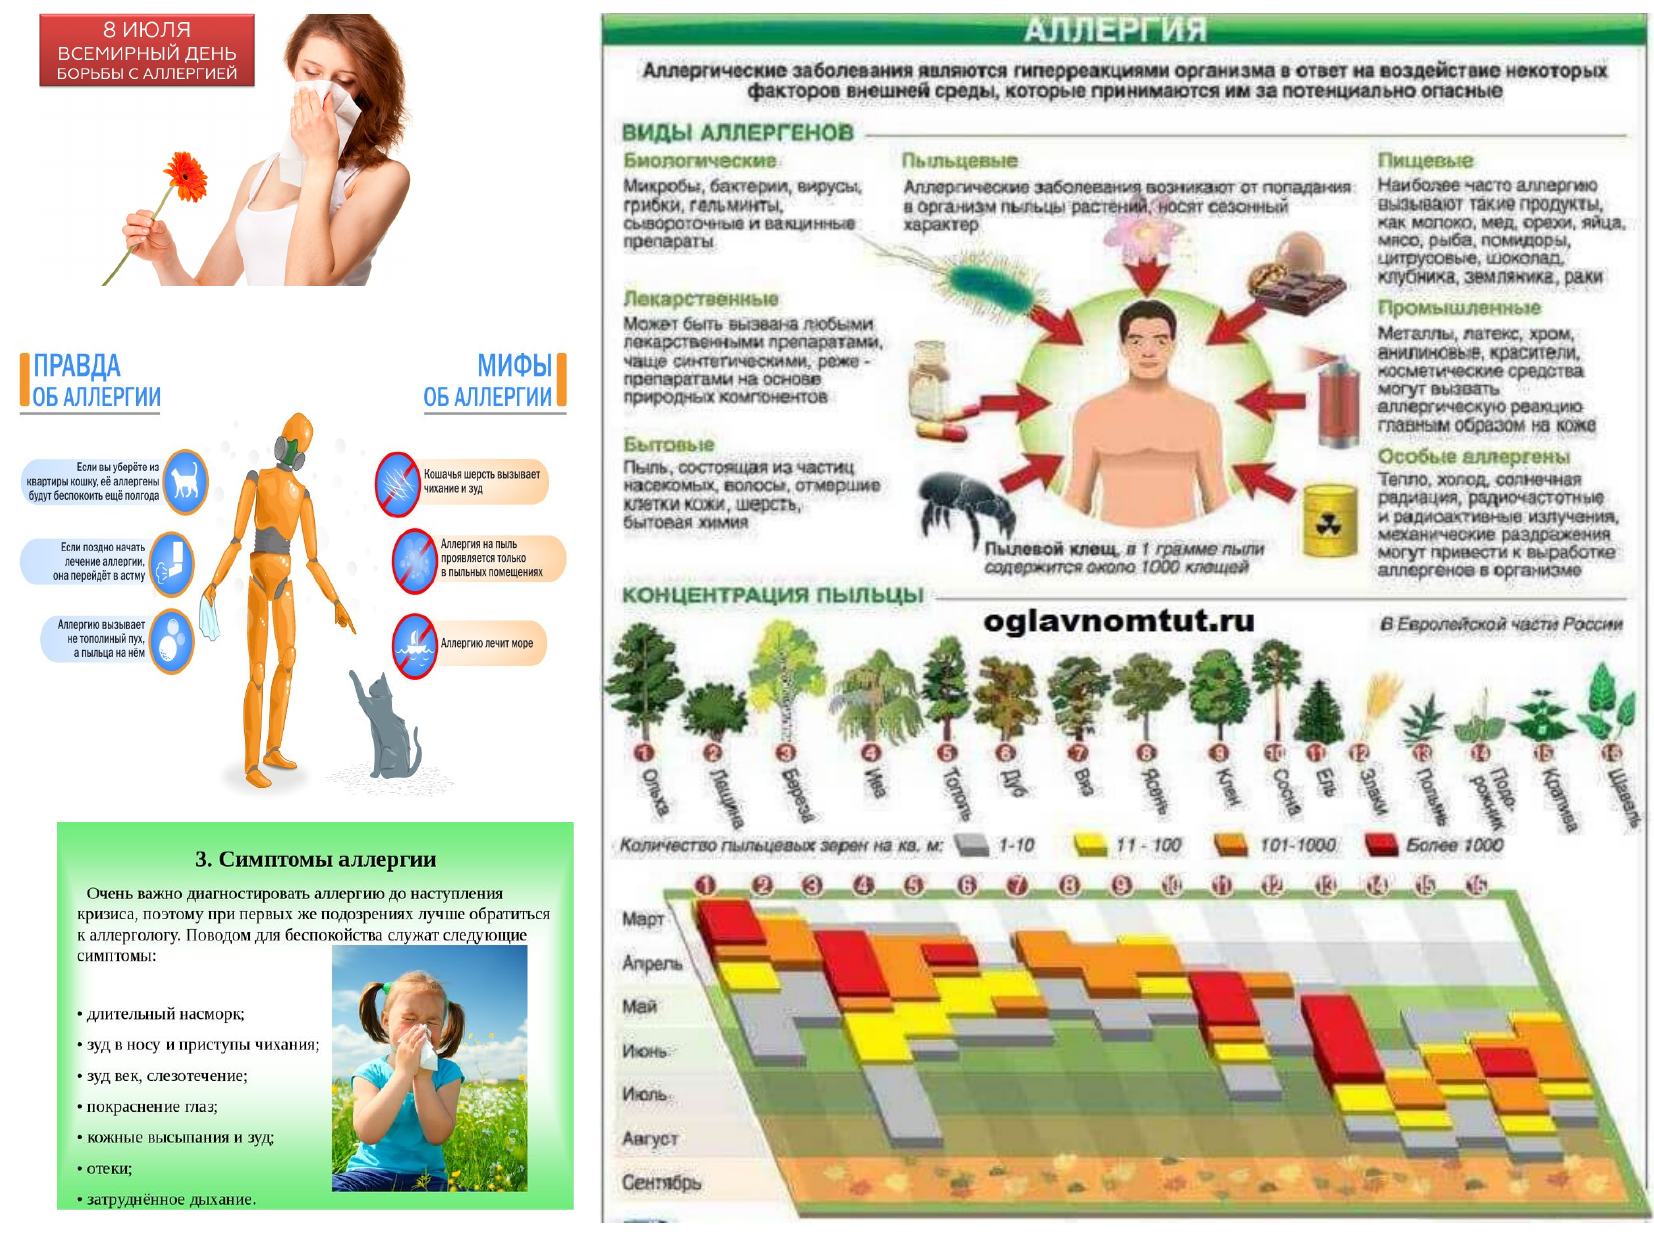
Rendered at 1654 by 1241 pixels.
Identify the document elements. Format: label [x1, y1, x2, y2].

picture [599, 13, 1654, 1223]
picture [39, 13, 413, 286]
picture [14, 338, 574, 812]
picture [57, 822, 574, 1211]
